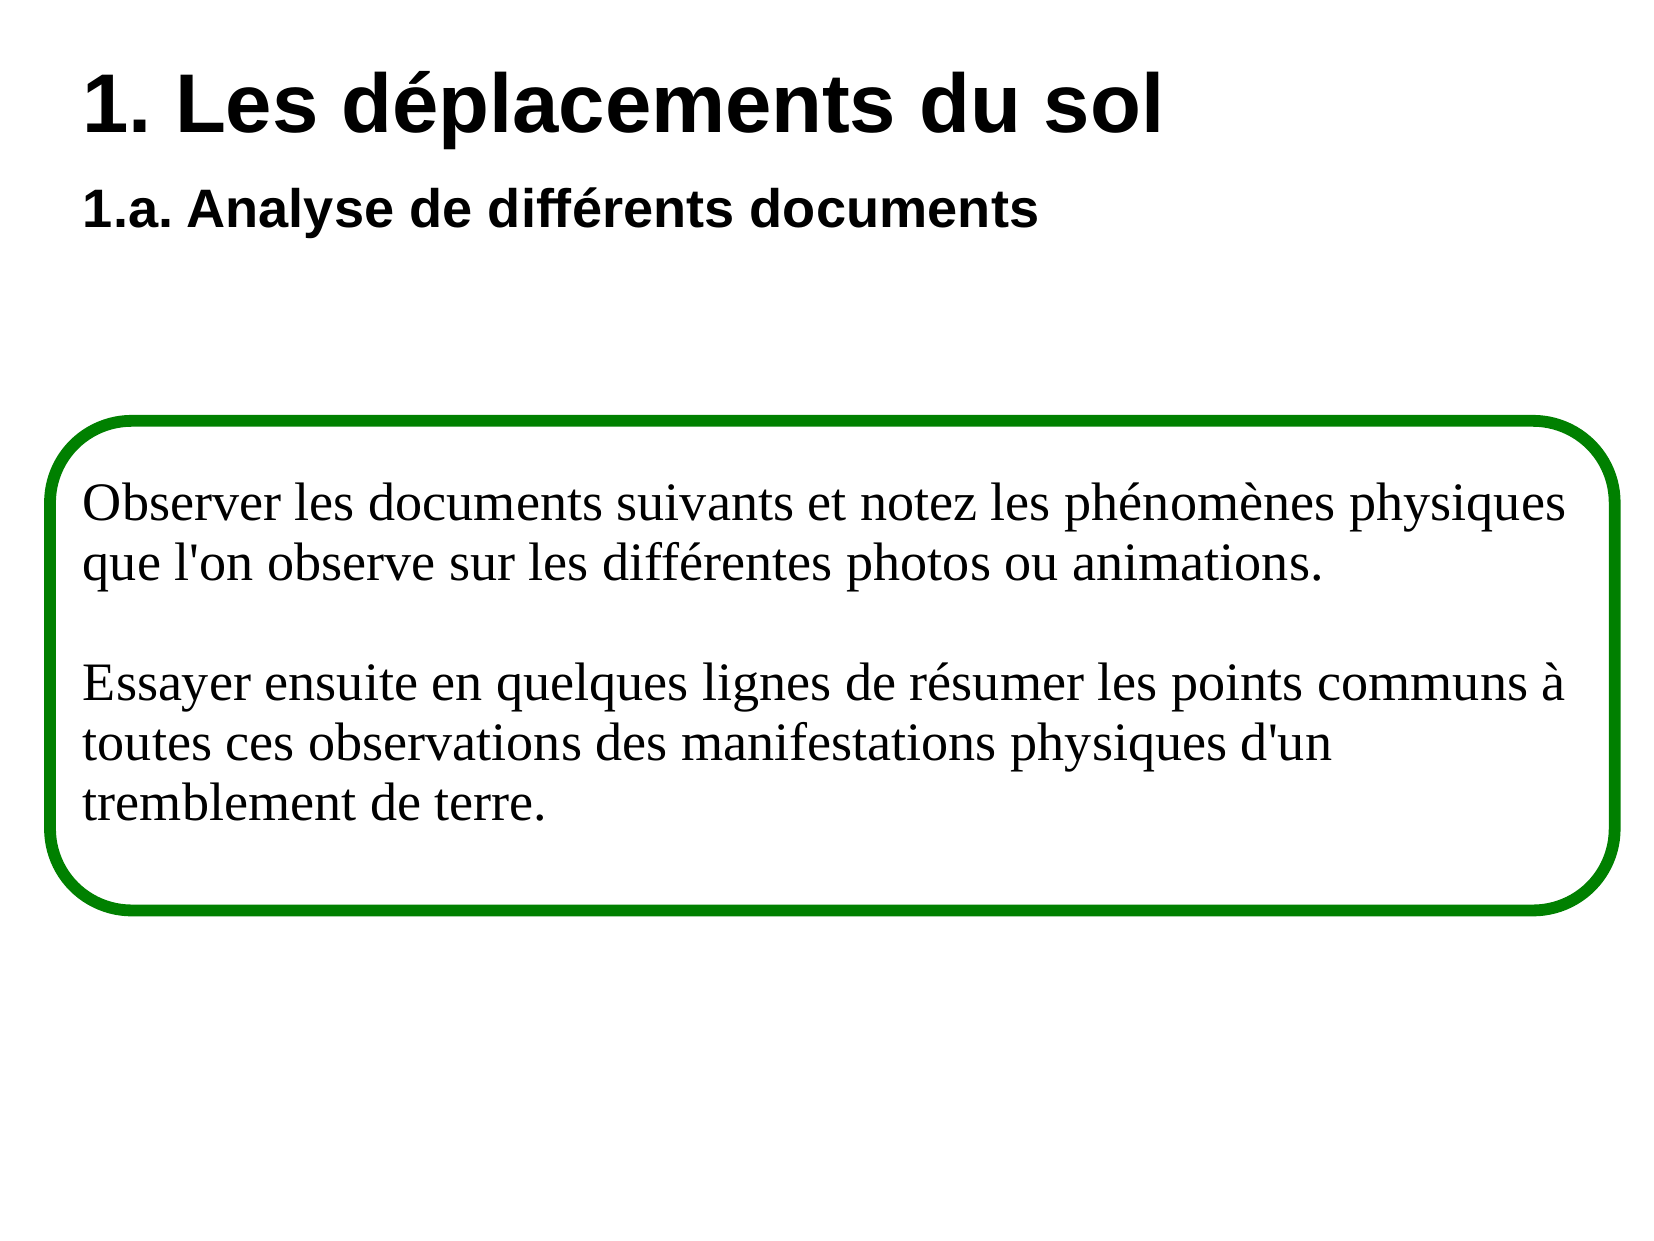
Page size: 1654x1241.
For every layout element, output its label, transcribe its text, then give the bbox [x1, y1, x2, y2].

title 1. Les déplacements du sol [82, 0, 1571, 171]
title Observer les documents suivants et notez les phénomènes physiques que l'on observe sur les différentes photos ou animations. Essayer ensuite en quelques lignes de résumer les points communs à toutes ces observations des manifestations physiques d'un tremblement de terre. [82, 455, 1572, 849]
title 1.a. Analyse de différents documents [82, 171, 1571, 247]
